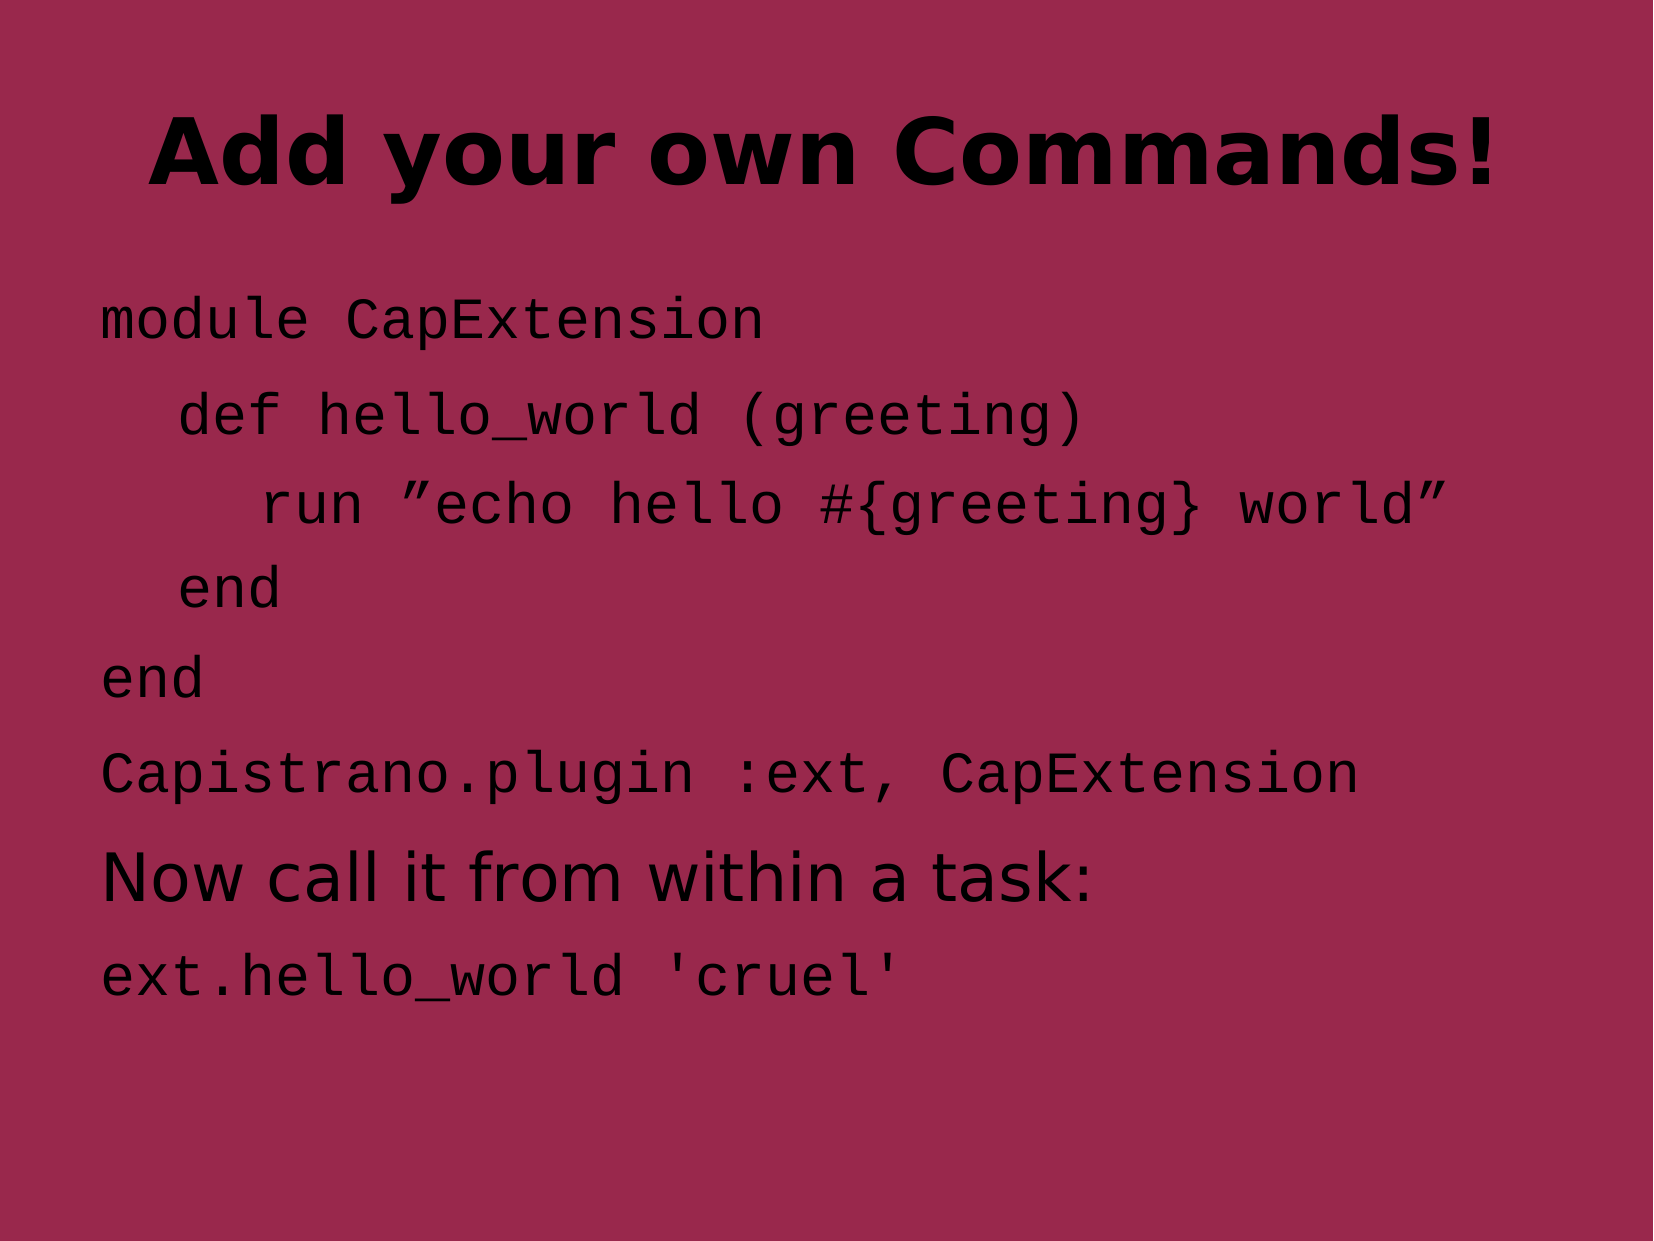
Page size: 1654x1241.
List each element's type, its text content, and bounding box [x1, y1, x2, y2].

title Add your own Commands! [82, 49, 1571, 257]
list module CapExtension def hello_world (greeting) run ”echo hello #{greeting} world” end end Capistrano.plugin :ext, CapExtension Now call it from within a task: ext.hello_world 'cruel' [82, 290, 1571, 1095]
